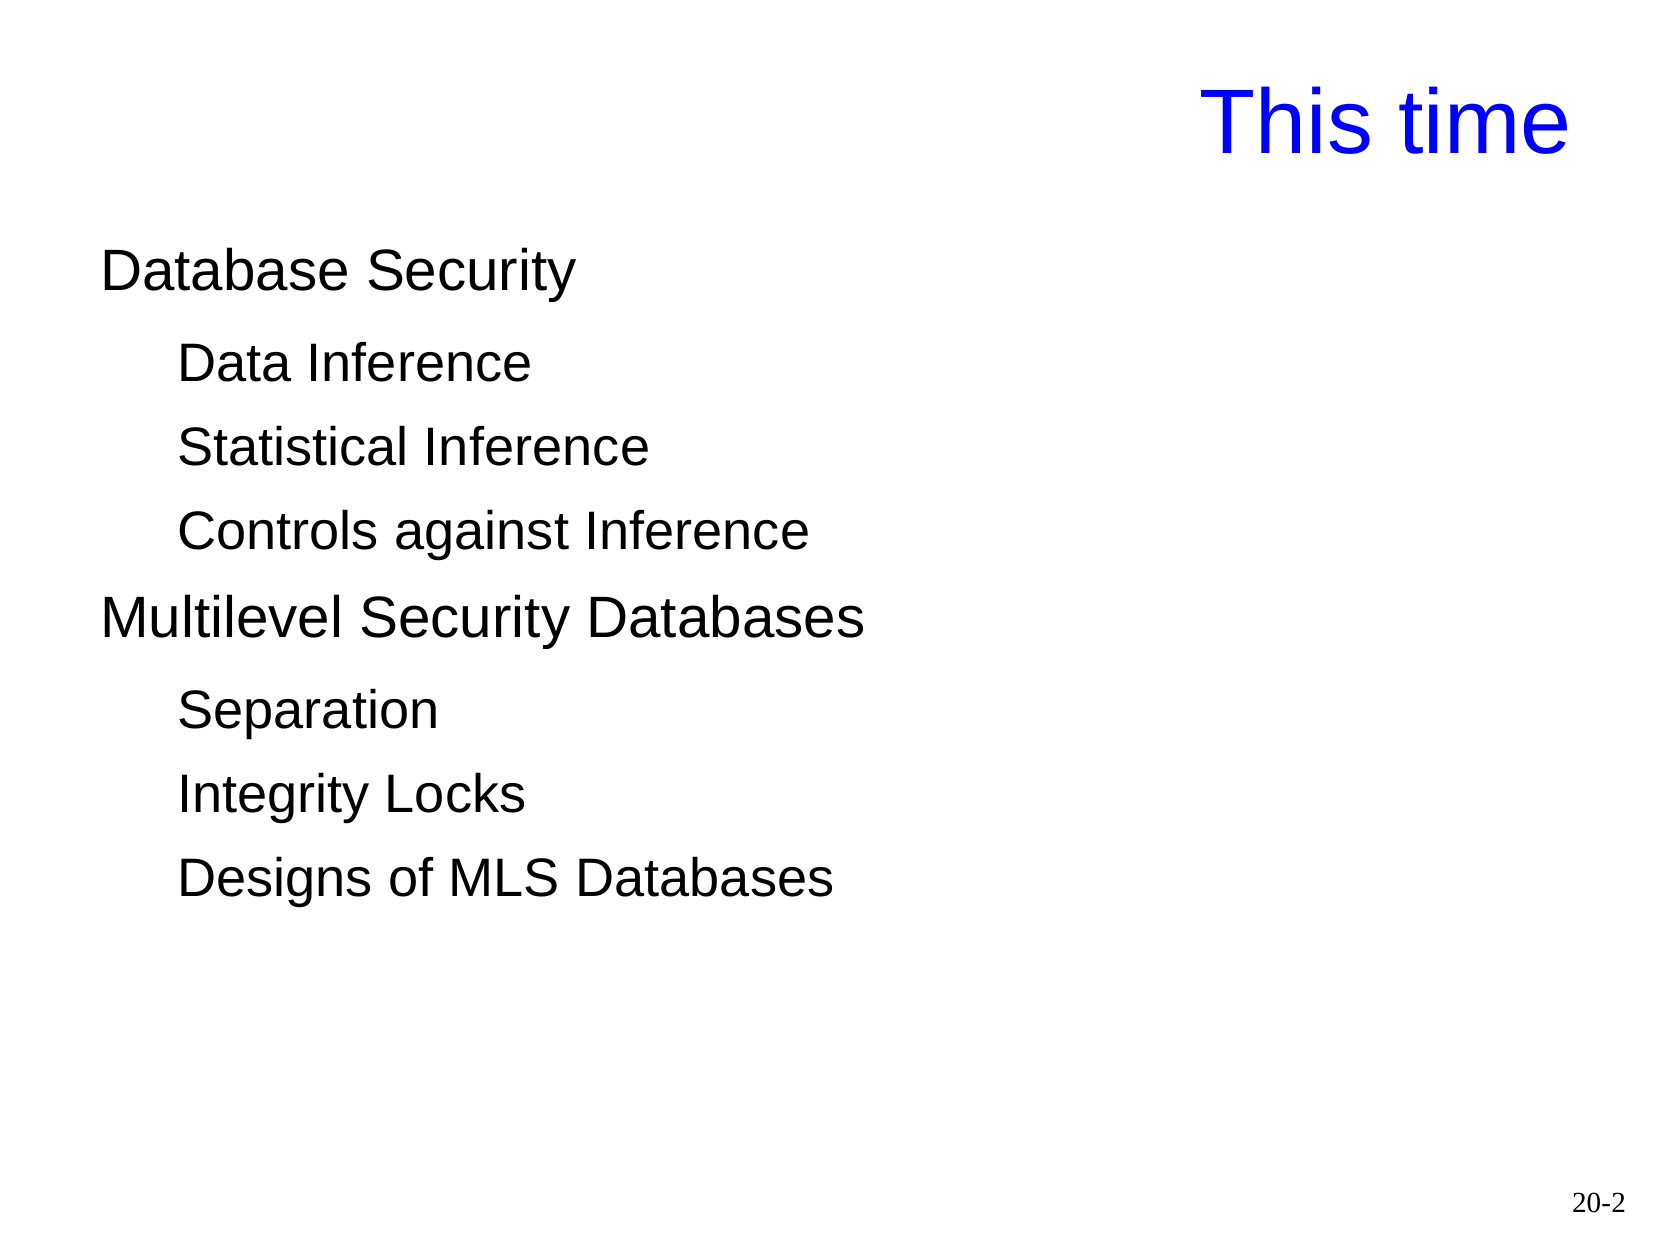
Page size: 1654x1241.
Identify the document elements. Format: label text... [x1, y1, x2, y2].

title This time [84, 18, 1573, 226]
list Database Security Data Inference Statistical Inference Controls against Inference Multilevel Security Databases Separation Integrity Locks Designs of MLS Databases [82, 237, 1571, 1170]
